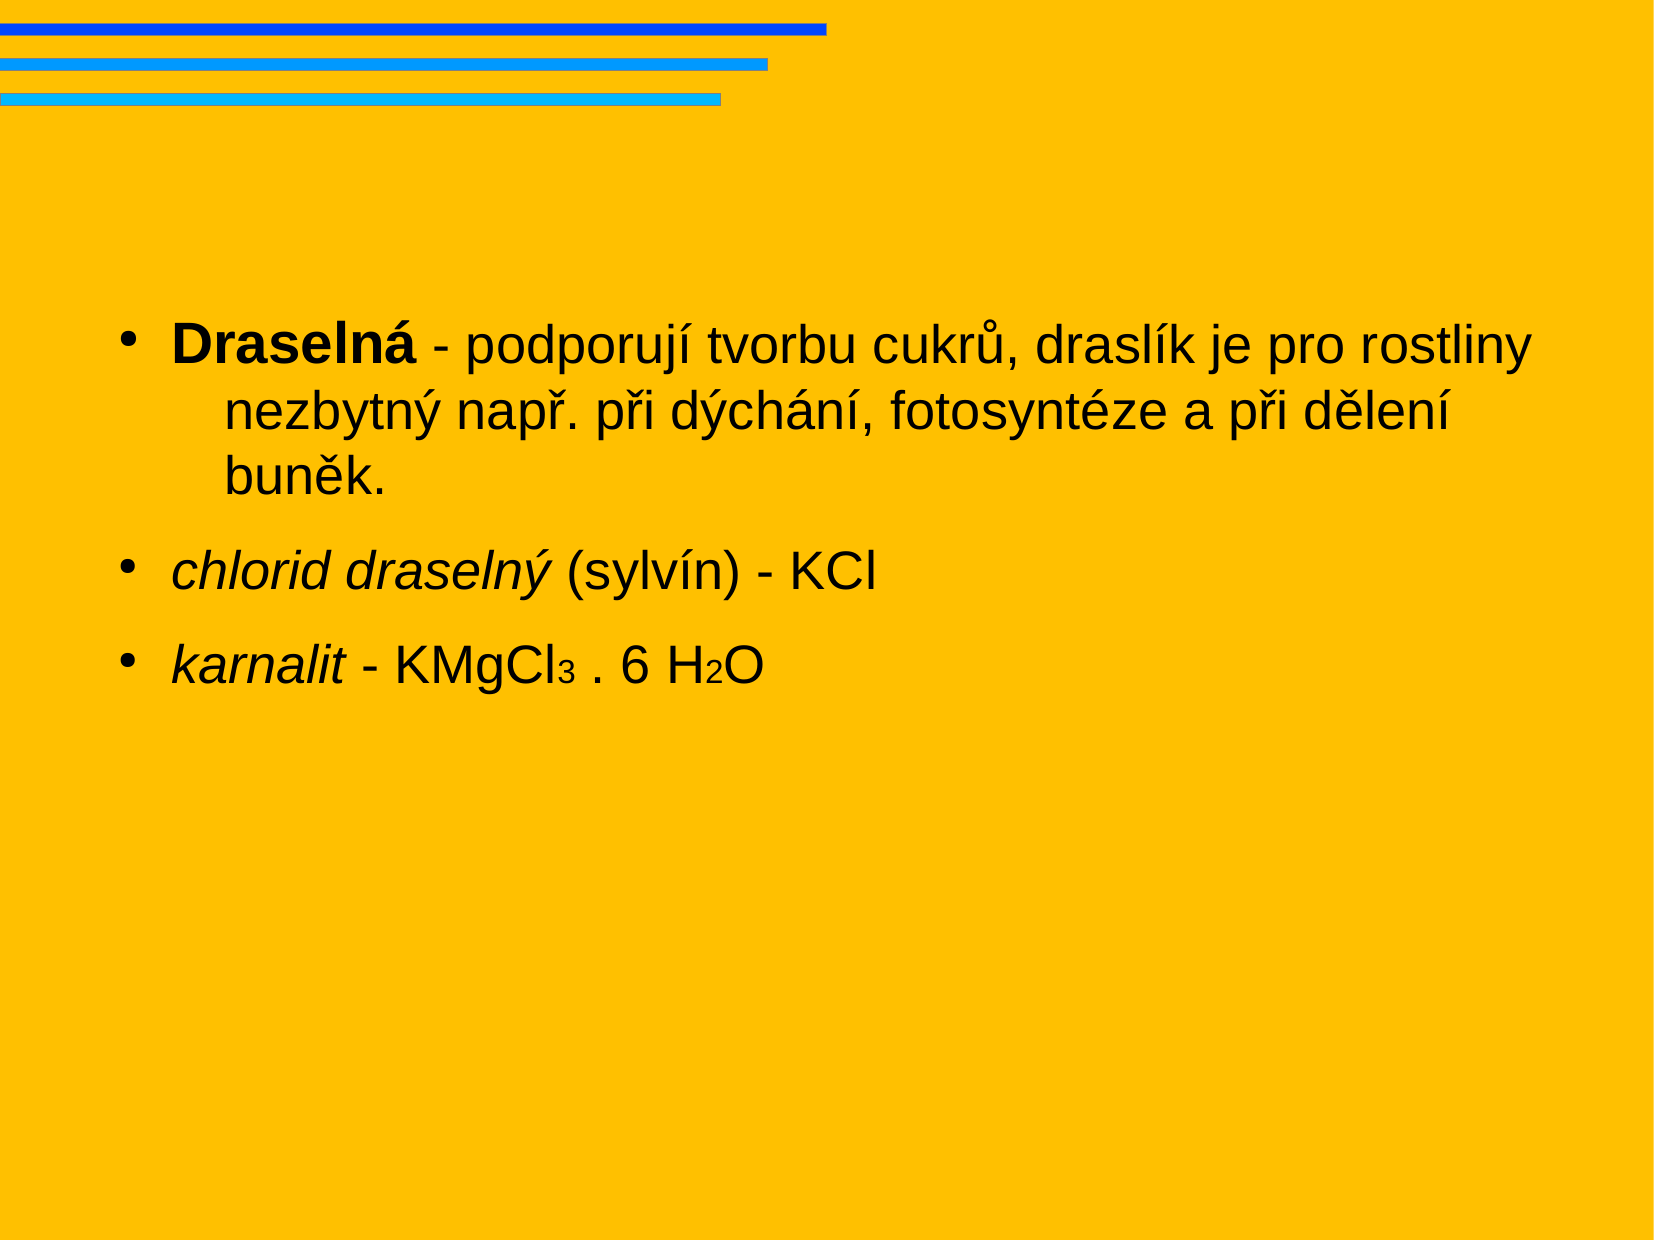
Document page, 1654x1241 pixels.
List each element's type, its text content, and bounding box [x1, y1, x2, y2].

text_box [0, 94, 720, 106]
text_box [0, 24, 827, 35]
list Draselná - podporují tvorbu cukrů, draslík je pro rostliny nezbytný např. při dýchání, fotosyntéze a při dělení buněk. chlorid draselný (sylvín) - KCl karnalit - KMgCl3 . 6 H2O [82, 210, 1571, 1030]
text_box [0, 59, 768, 71]
